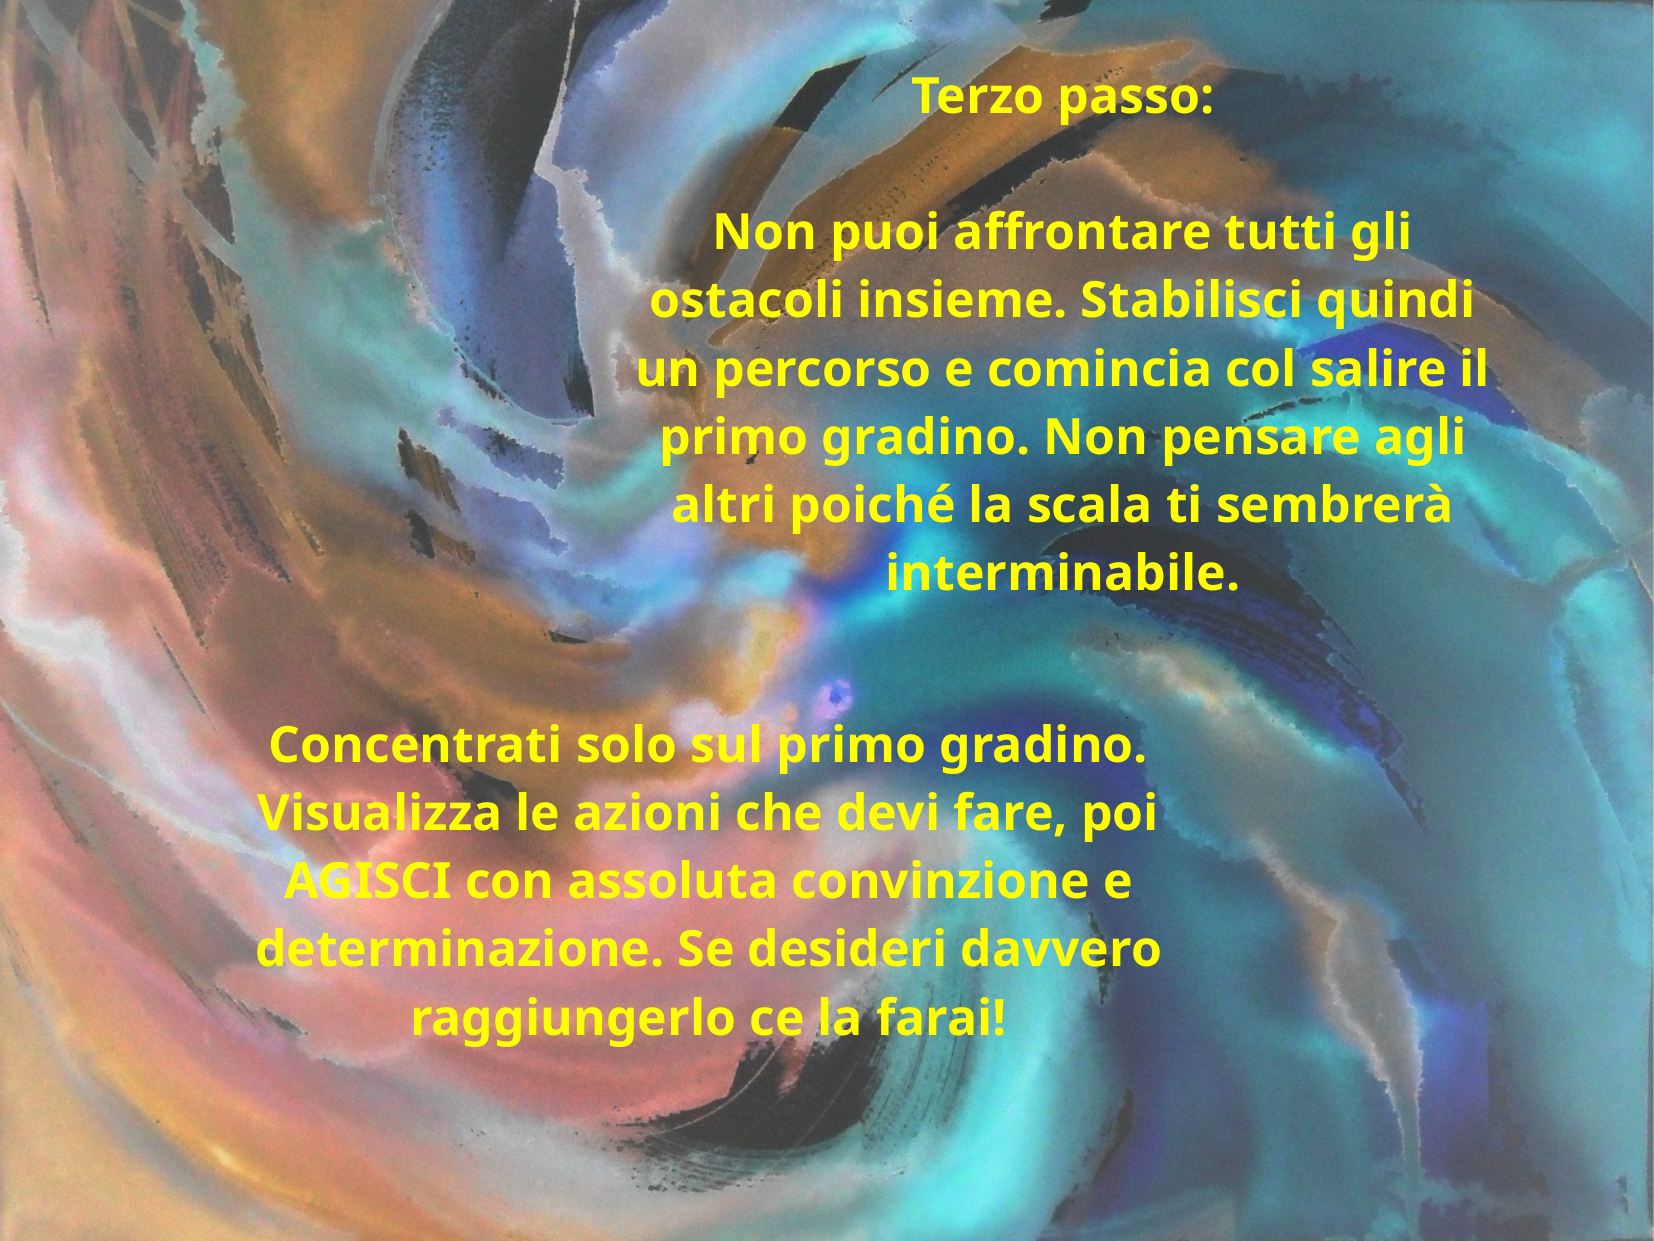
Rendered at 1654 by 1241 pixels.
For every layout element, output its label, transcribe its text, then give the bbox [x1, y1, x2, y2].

picture [0, 0, 1654, 1241]
title Terzo passo: Non puoi affrontare tutti gli ostacoli insieme. Stabilisci quindi un percorso e comincia col salire il primo gradino. Non pensare agli altri poiché la scala ti sembrerà interminabile. [620, 74, 1506, 591]
list Concentrati solo sul primo gradino. Visualizza le azioni che devi fare, poi AGISCI con assoluta convinzione e determinazione. Se desideri davvero raggiungerlo ce la farai! [177, 708, 1241, 1123]
